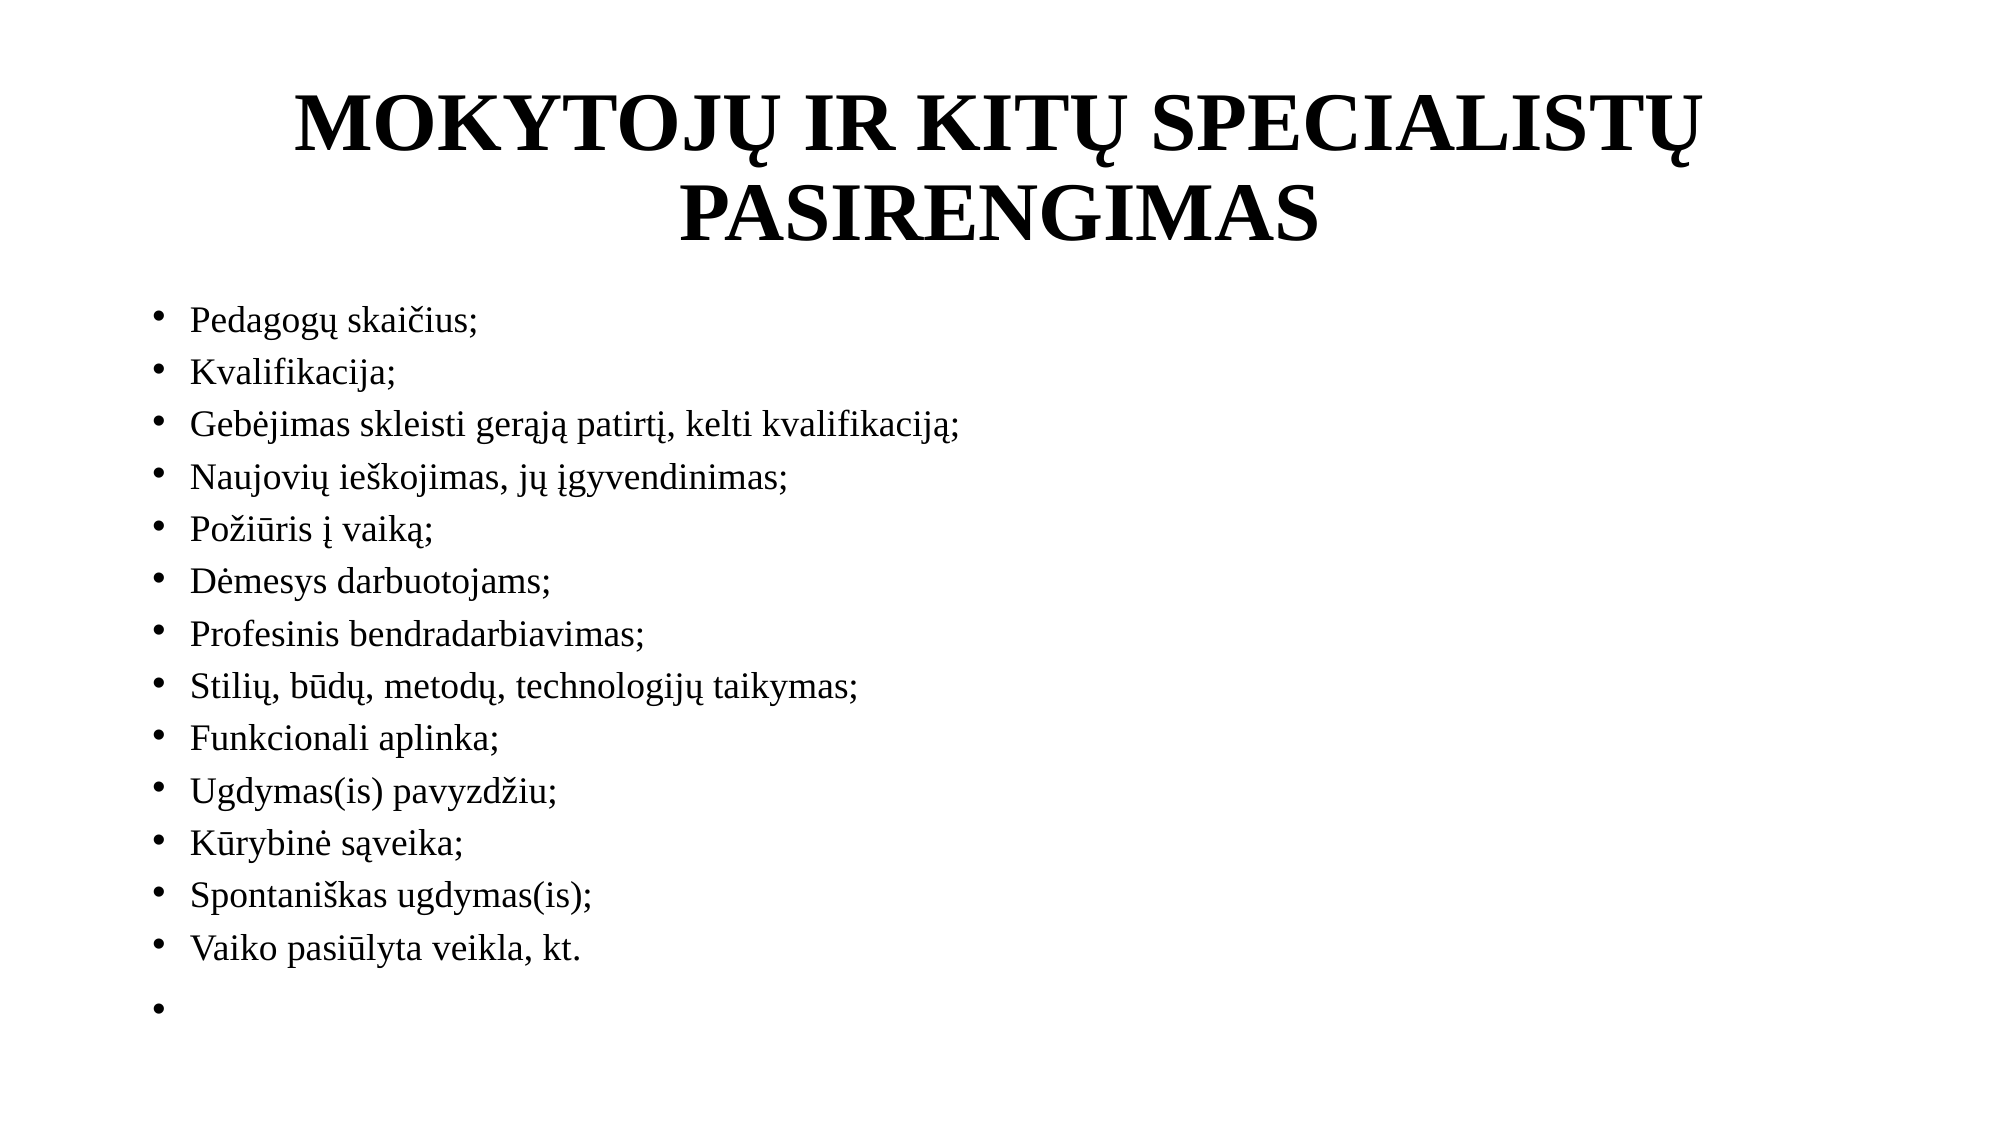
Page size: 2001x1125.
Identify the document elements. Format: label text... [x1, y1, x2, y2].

list Pedagogų skaičius; Kvalifikacija; Gebėjimas skleisti gerąją patirtį, kelti kvalifikaciją; Naujovių ieškojimas, jų įgyvendinimas; Požiūris į vaiką; Dėmesys darbuotojams; Profesinis bendradarbiavimas; Stilių, būdų, metodų, technologijų taikymas; Funkcionali aplinka; Ugdymas(is) pavyzdžiu; Kūrybinė sąveika; Spontaniškas ugdymas(is); Vaiko pasiūlyta veikla, kt. [137, 299, 1863, 1014]
title MOKYTOJŲ IR KITŲ SPECIALISTŲ PASIRENGIMAS [137, 59, 1863, 278]
